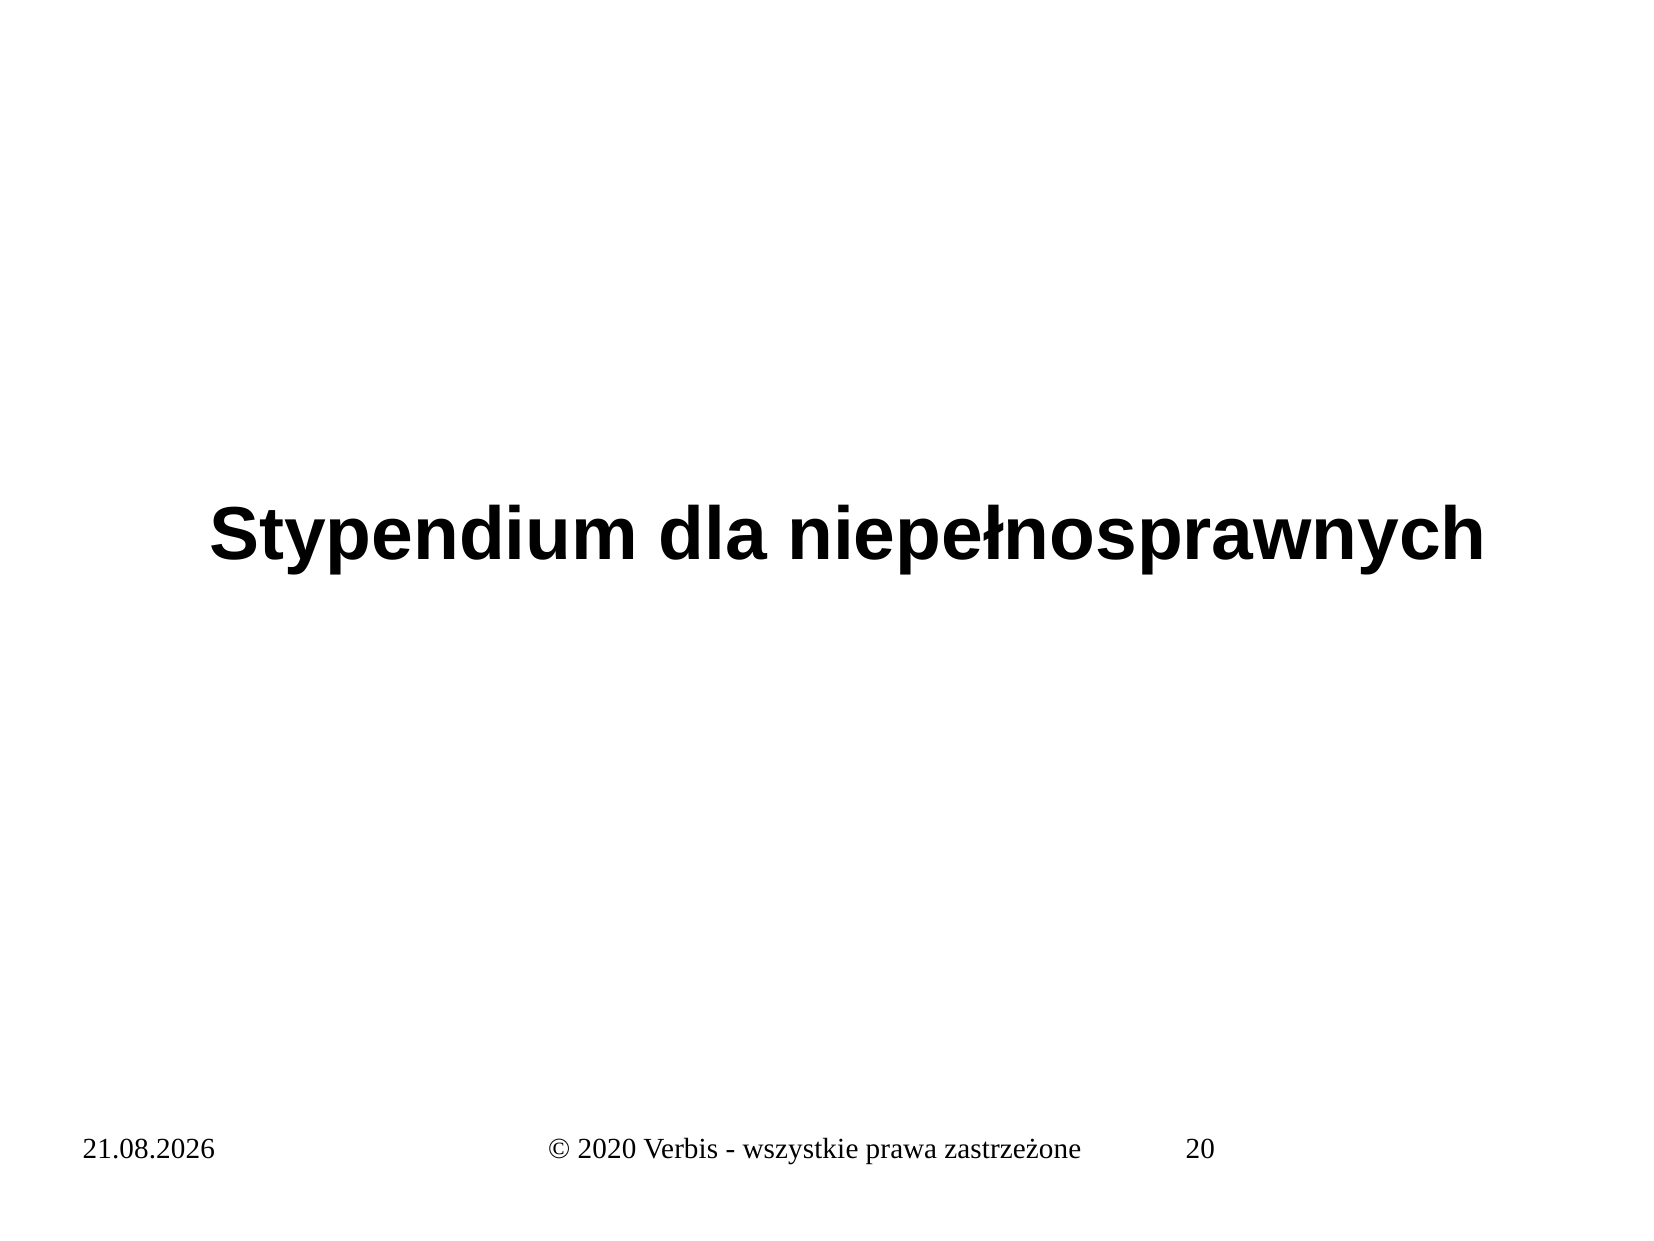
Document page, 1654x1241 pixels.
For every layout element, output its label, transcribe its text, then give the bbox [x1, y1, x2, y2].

text_box [82, 1129, 468, 1216]
text_box © 2020 Verbis - wszystkie prawa zastrzeżone [484, 1129, 1146, 1216]
text_box [1185, 1129, 1571, 1216]
text_box Stypendium dla niepełnosprawnych [194, 484, 1524, 584]
